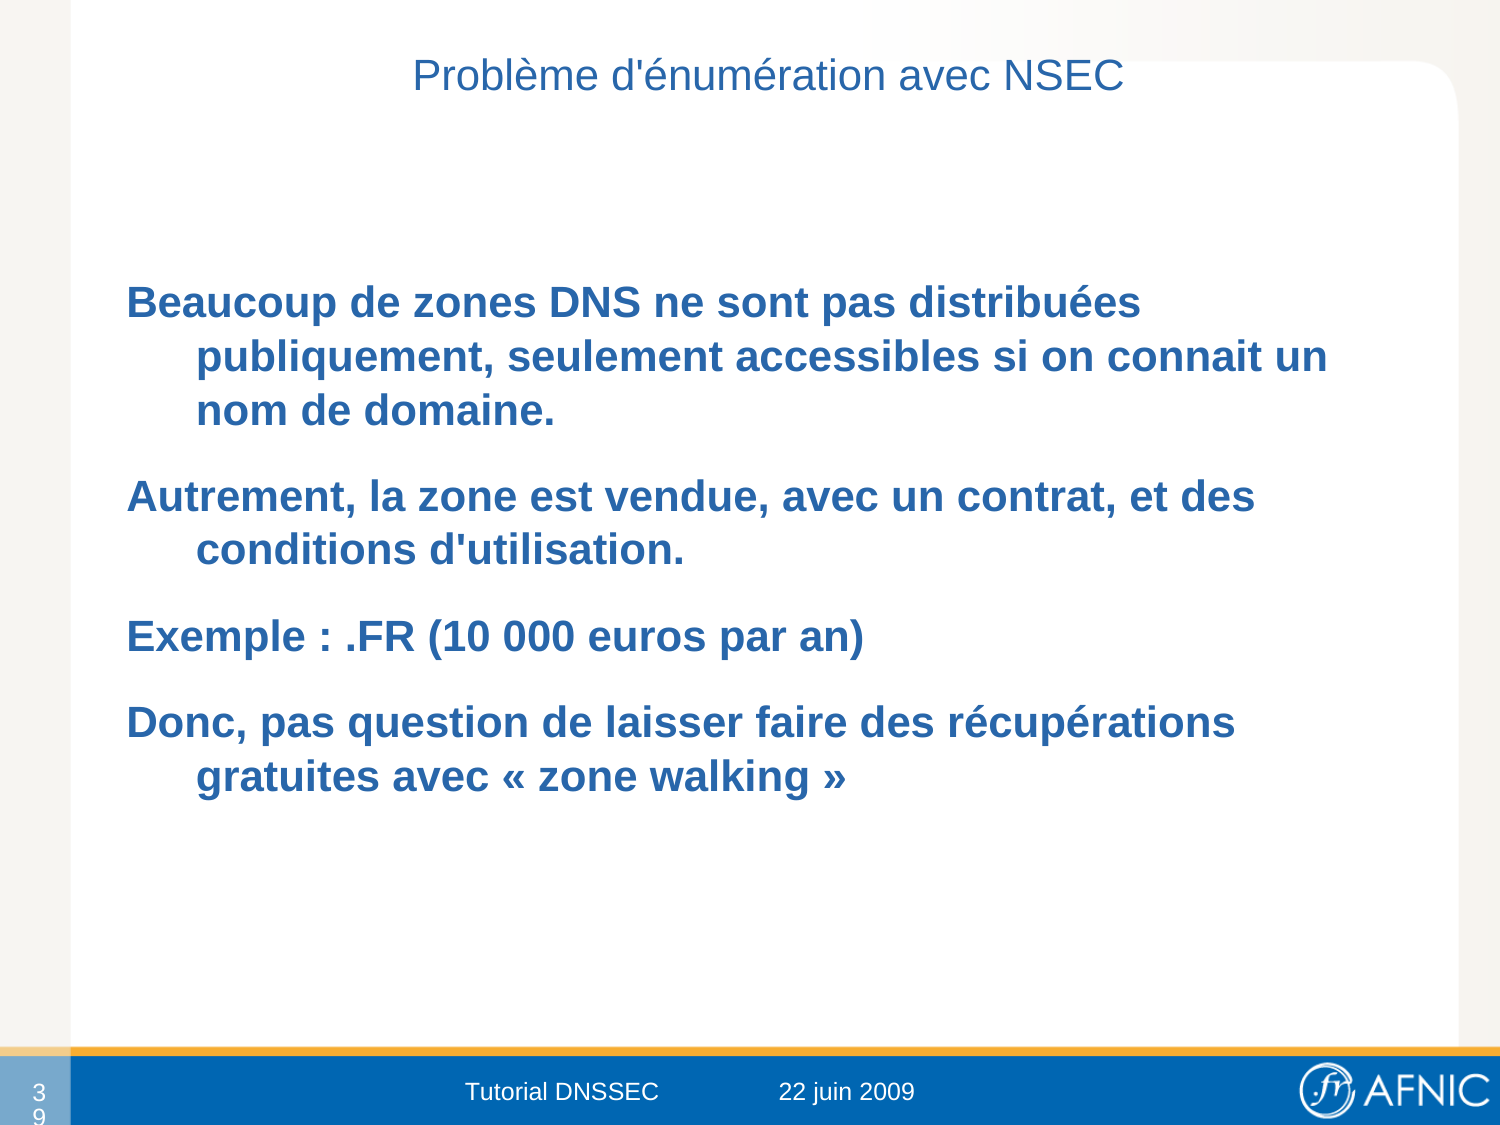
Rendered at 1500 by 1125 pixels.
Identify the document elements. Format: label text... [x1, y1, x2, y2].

picture [0, 0, 1500, 1125]
list Beaucoup de zones DNS ne sont pas distribuées publiquement, seulement accessibles si on connait un nom de domaine. Autrement, la zone est vendue, avec un contrat, et des conditions d'utilisation. Exemple : .FR (10 000 euros par an) Donc, pas question de laisser faire des récupérations gratuites avec « zone walking » [112, 266, 1425, 993]
title Problème d'énumération avec NSEC [112, 12, 1425, 138]
picture [35, 1110, 42, 1118]
